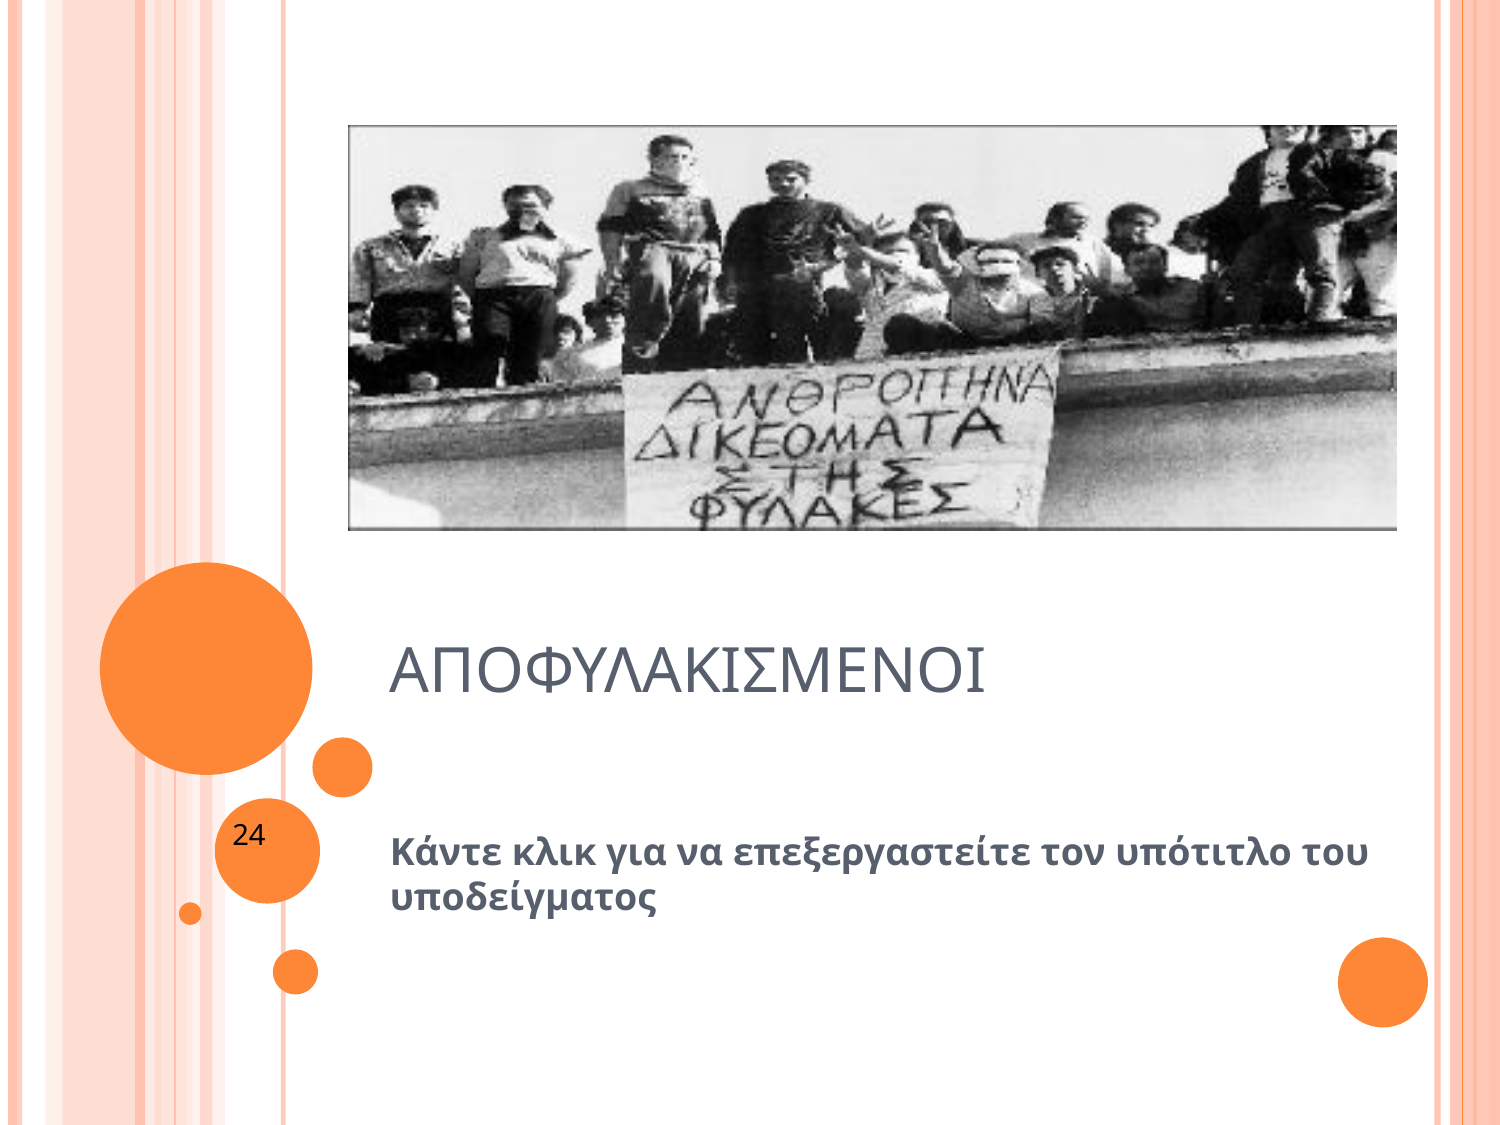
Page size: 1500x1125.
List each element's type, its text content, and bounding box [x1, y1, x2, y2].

title ΑΠΟΦΥΛΑΚΙΣΜΕΝΟΙ [375, 531, 1388, 824]
slide_number <αριθμός> [217, 808, 318, 894]
picture [348, 125, 1397, 531]
